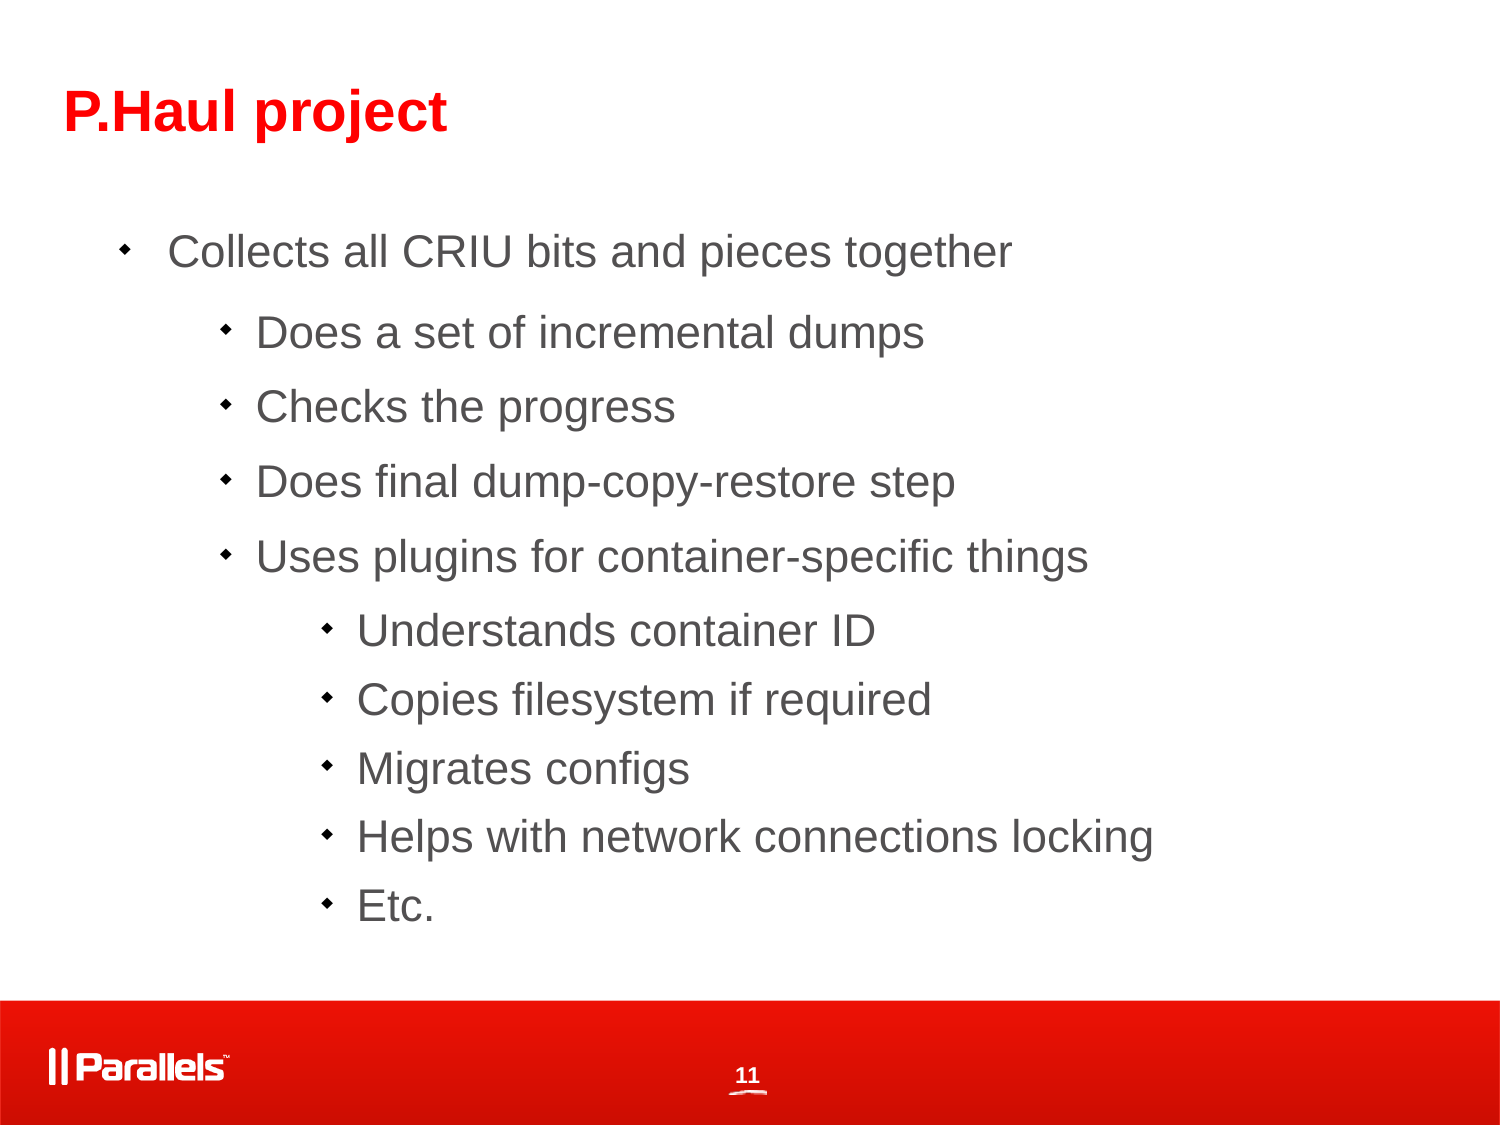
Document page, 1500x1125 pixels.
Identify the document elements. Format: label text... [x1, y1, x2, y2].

picture [727, 1090, 767, 1095]
title P.Haul project [48, 10, 1454, 214]
picture [49, 1046, 230, 1085]
list Collects all CRIU bits and pieces together Does a set of incremental dumps Checks the progress Does final dump-copy-restore step Uses plugins for container-specific things Understands container ID Copies filesystem if required Migrates configs Helps with network connections locking Etc. [47, 219, 1452, 962]
